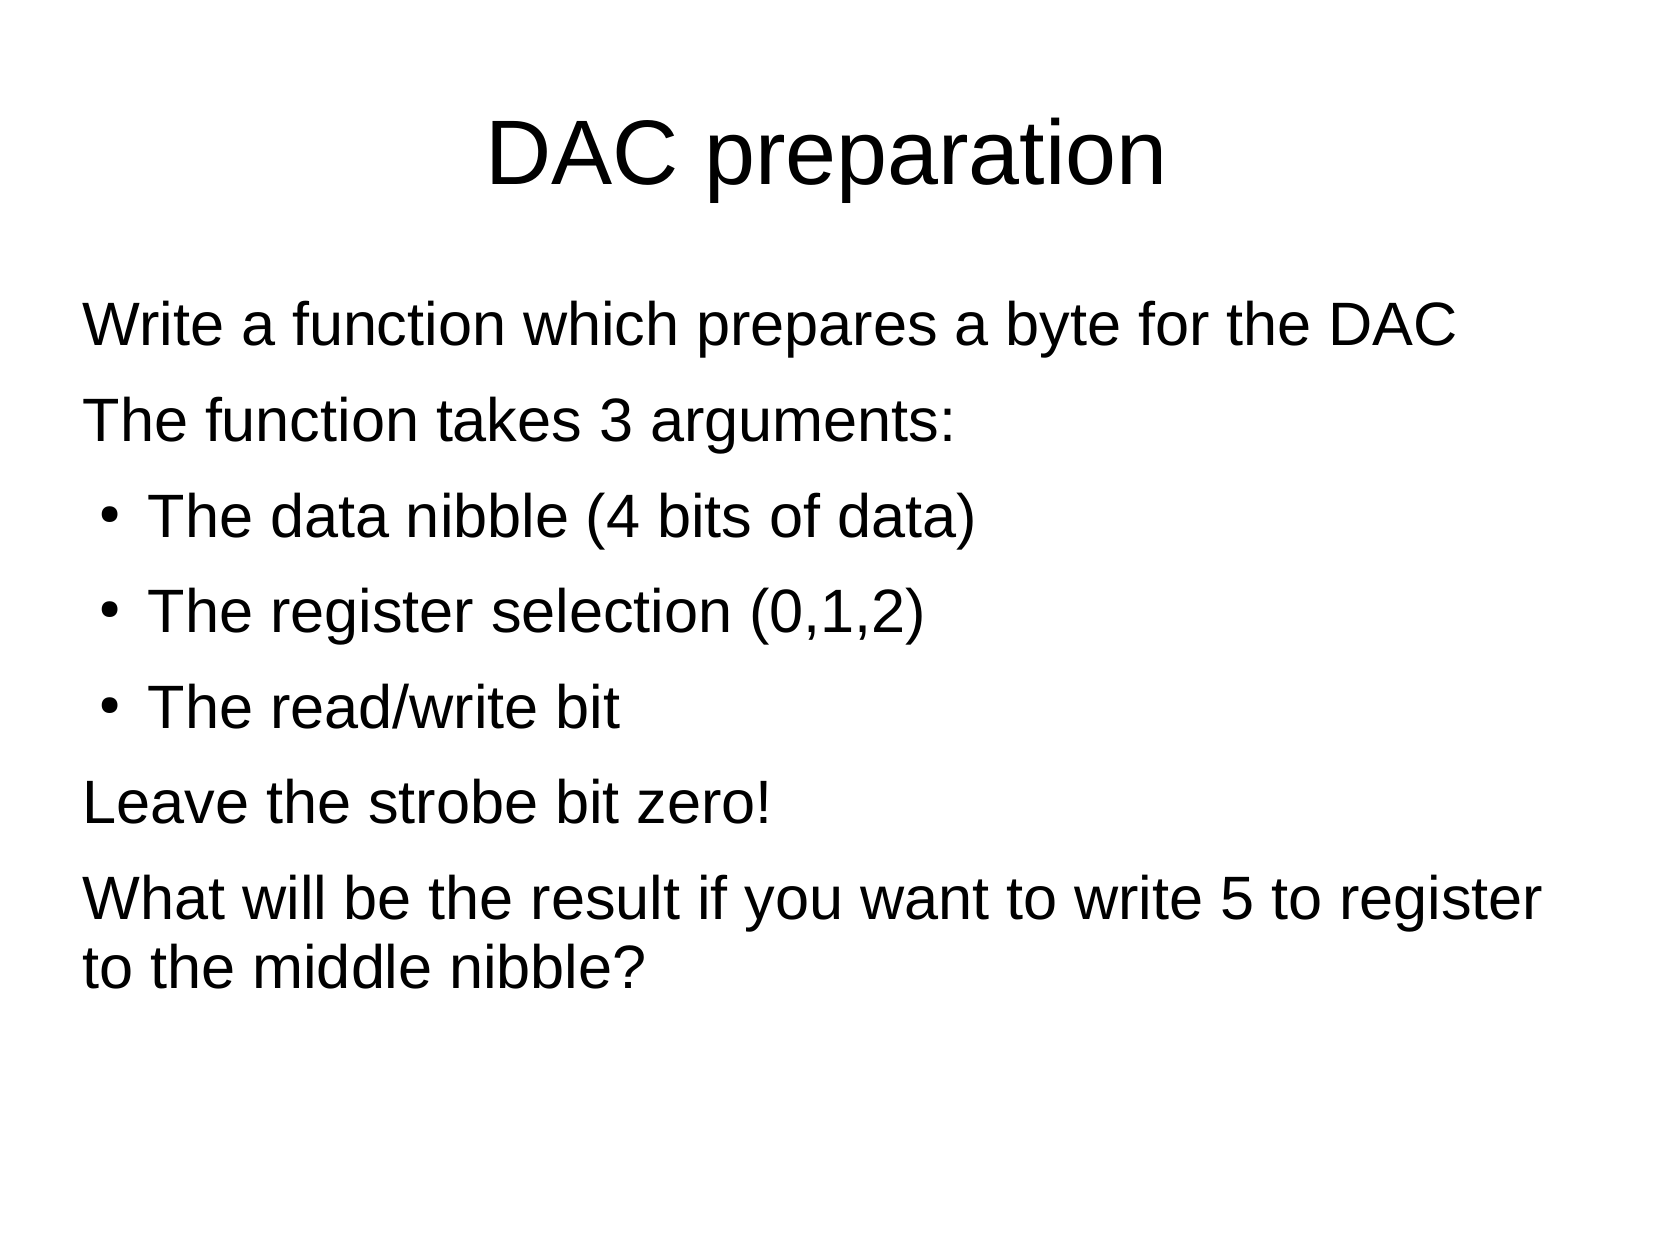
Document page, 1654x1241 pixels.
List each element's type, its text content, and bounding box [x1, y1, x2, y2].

list Write a function which prepares a byte for the DAC The function takes 3 arguments: The data nibble (4 bits of data) The register selection (0,1,2) The read/write bit Leave the strobe bit zero! What will be the result if you want to write 5 to register to the middle nibble? [82, 290, 1571, 1010]
title DAC preparation [82, 49, 1571, 257]
